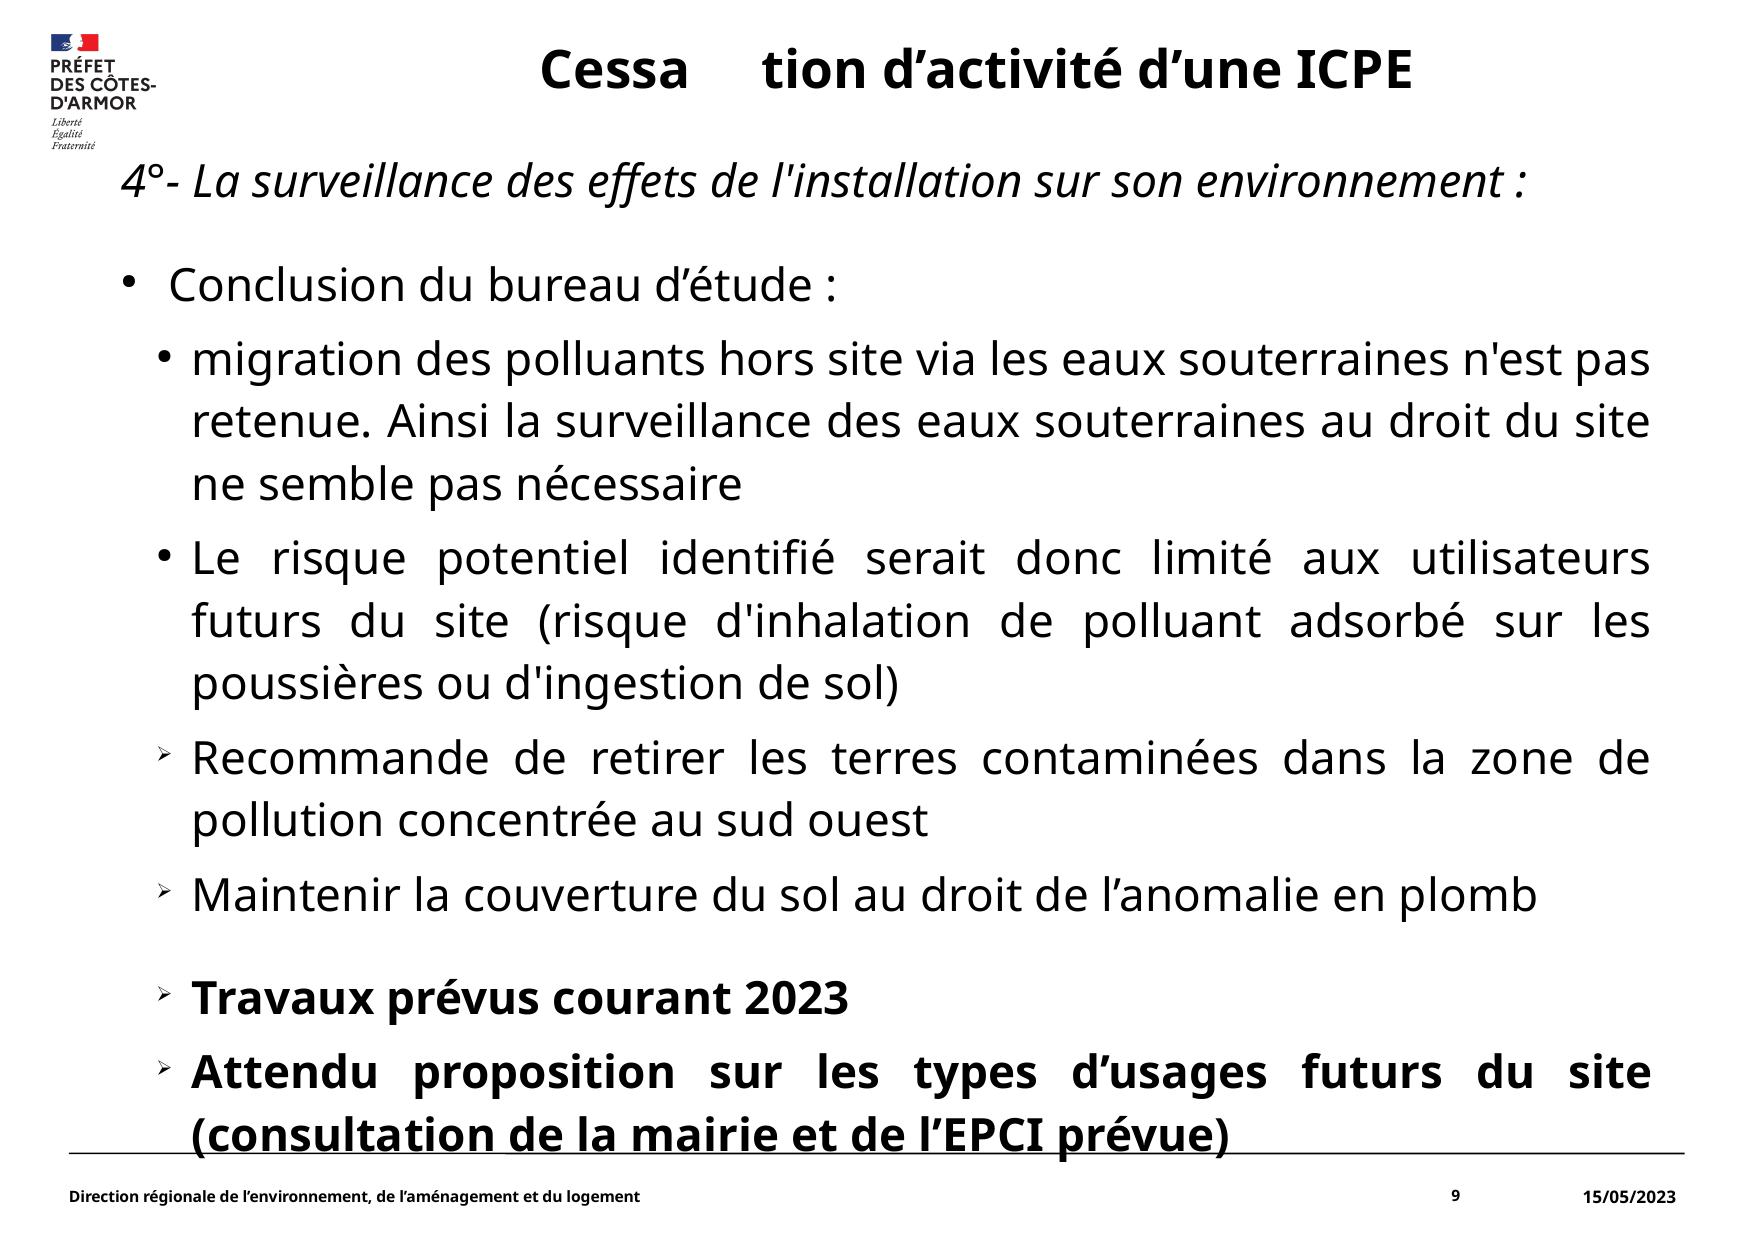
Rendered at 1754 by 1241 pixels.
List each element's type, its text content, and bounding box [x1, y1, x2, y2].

title Cessa tion d’activité d’une ICPE [361, 42, 1593, 127]
text_box 4°- La surveillance des effets de l'installation sur son environnement : Conclusion du bureau d’étude : migration des polluants hors site via les eaux souterraines n'est pas retenue. Ainsi la surveillance des eaux souterraines au droit du site ne semble pas nécessaire Le risque potentiel identifié serait donc limité aux utilisateurs futurs du site (risque d'inhalation de polluant adsorbé sur les poussières ou d'ingestion de sol) Recommande de retirer les terres contaminées dans la zone de pollution concentrée au sud ouest Maintenir la couverture du sol au droit de l’anomalie en plomb Travaux prévus courant 2023 Attendu proposition sur les types d’usages futurs du site (consultation de la mairie et de l’EPCI prévue) [106, 141, 1669, 1211]
